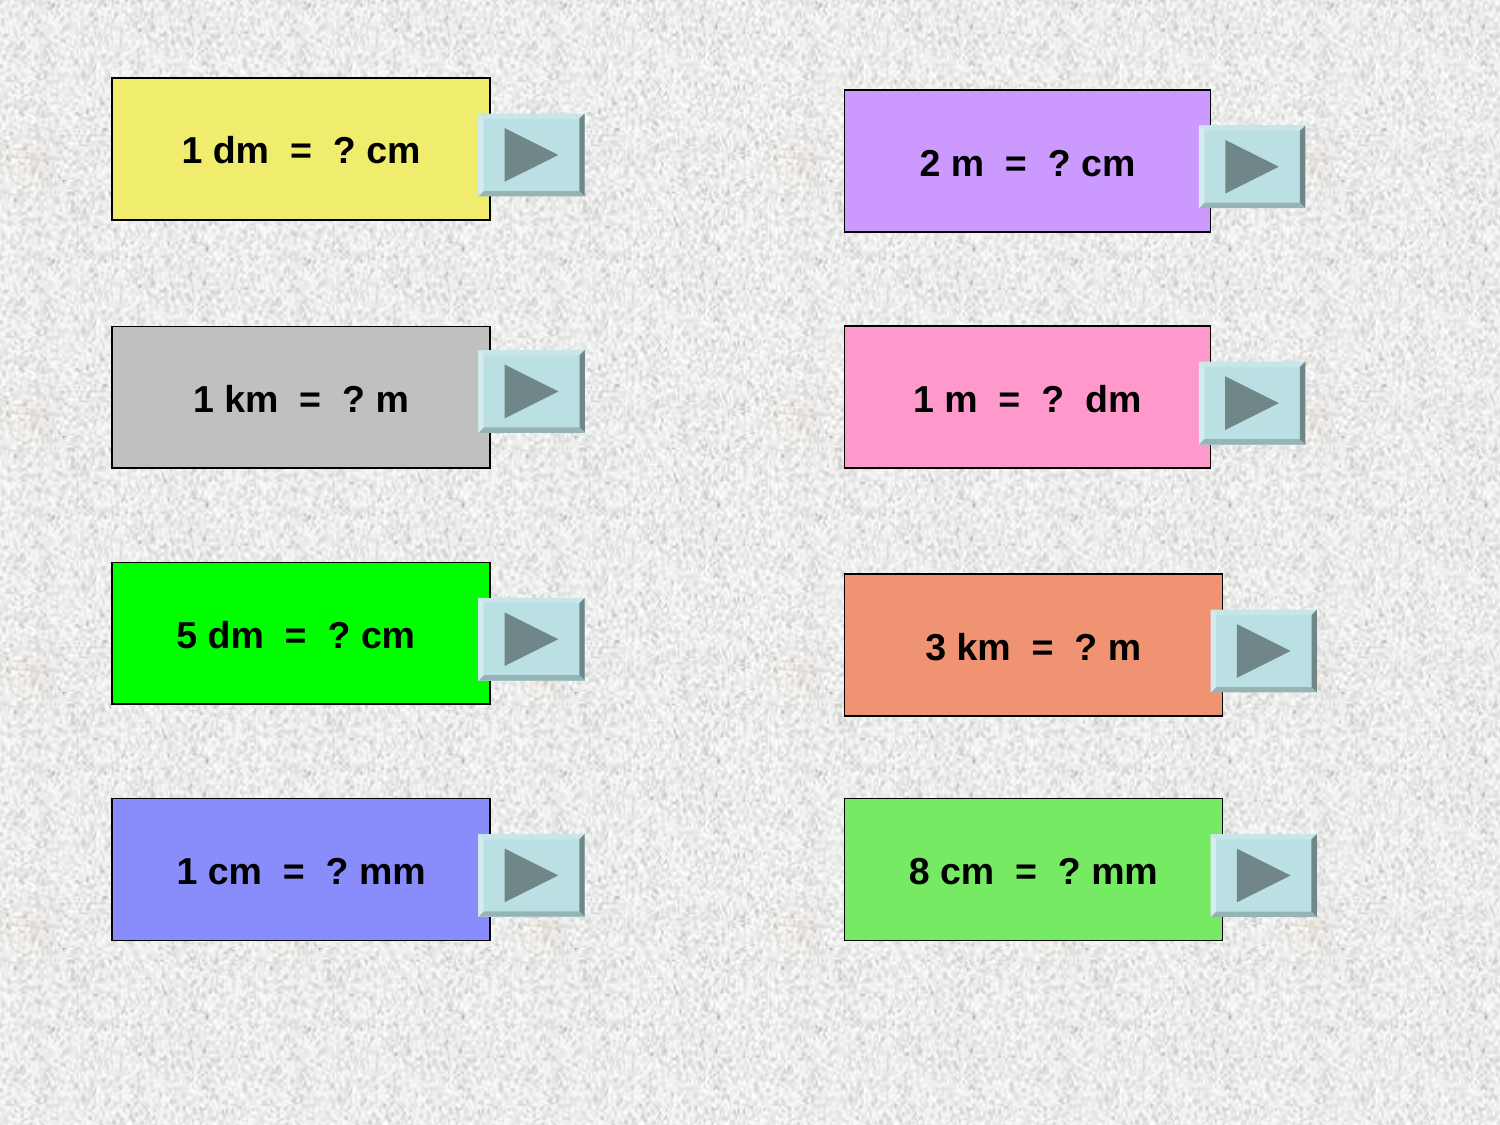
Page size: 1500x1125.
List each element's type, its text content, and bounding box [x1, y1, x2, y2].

text_box 1 cm = ? mm [112, 798, 491, 941]
text_box 3 km = ? m [844, 574, 1223, 716]
text_box [1212, 834, 1317, 917]
text_box [1200, 361, 1306, 445]
text_box [1200, 125, 1306, 209]
picture [0, 0, 1500, 1125]
text_box 2 m = ? cm [844, 90, 1211, 232]
text_box [479, 113, 585, 197]
text_box [480, 350, 585, 433]
text_box 8 cm = ? mm [844, 798, 1223, 941]
text_box 1 dm = ? cm [112, 78, 491, 220]
text_box 1 km = ? m [112, 326, 491, 469]
text_box [479, 597, 585, 681]
text_box 1 m = ? dm [844, 326, 1211, 468]
text_box 5 dm = ? cm [112, 562, 491, 705]
text_box [1212, 609, 1317, 693]
text_box [480, 834, 585, 917]
